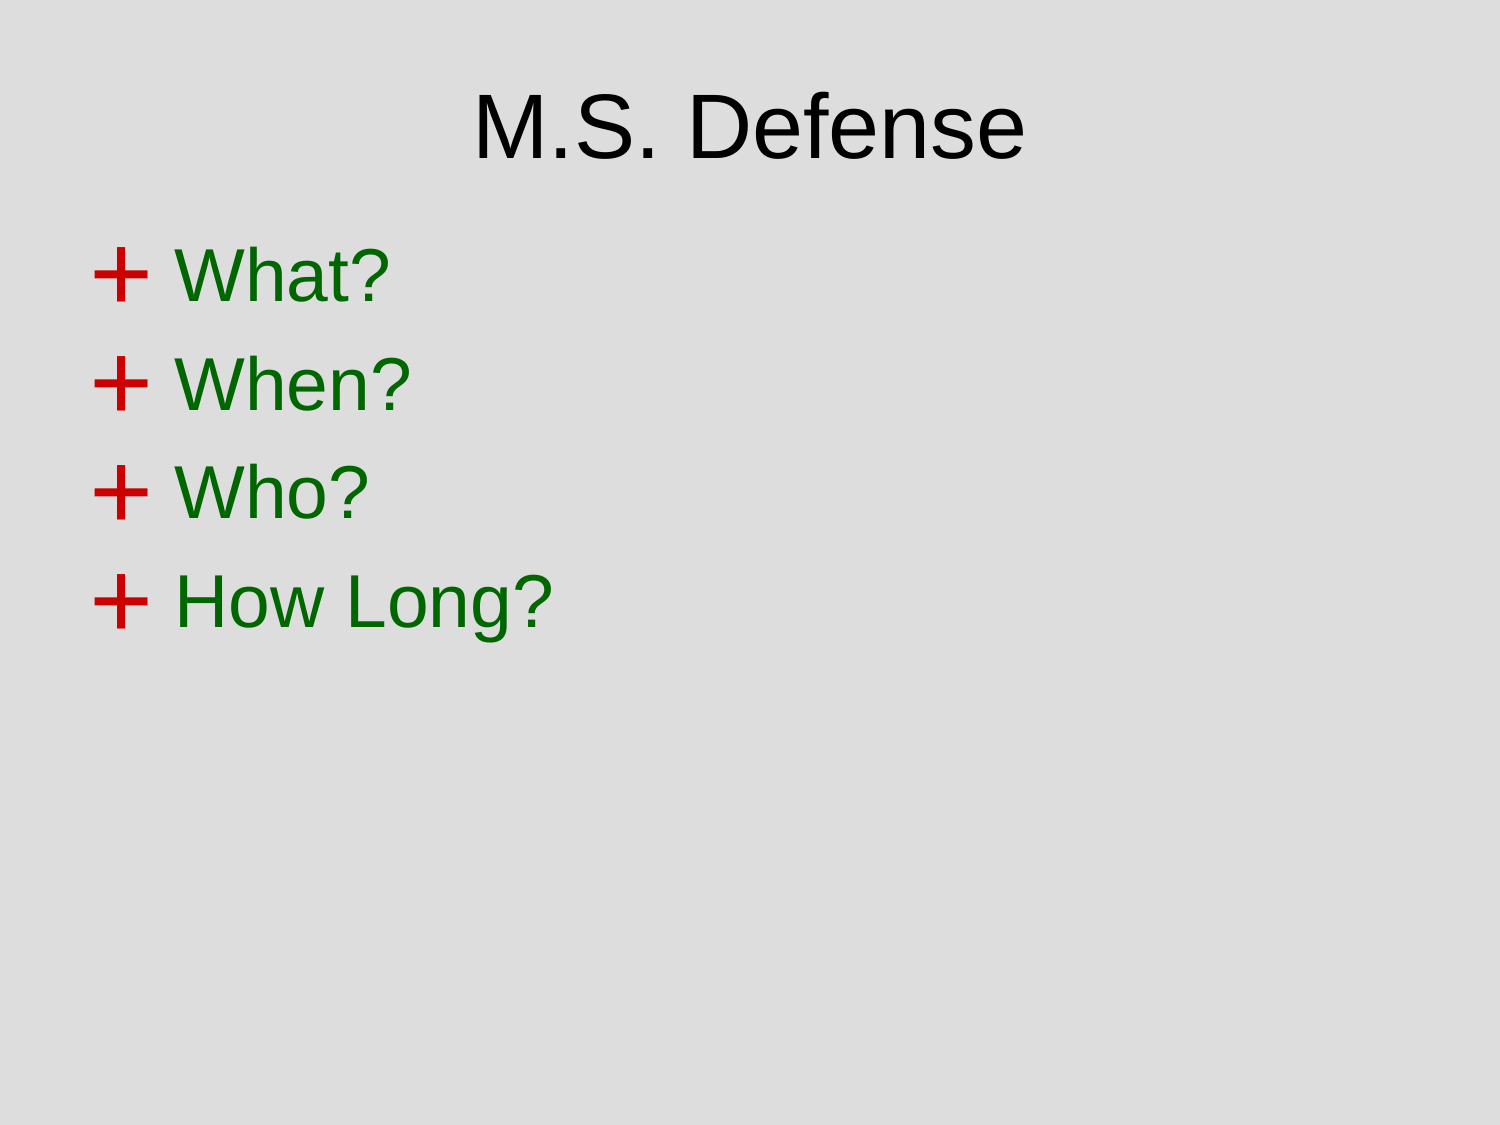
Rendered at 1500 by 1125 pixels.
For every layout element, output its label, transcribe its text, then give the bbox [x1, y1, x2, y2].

list What? When? Who? How Long? [75, 218, 1426, 990]
title M.S. Defense [75, 45, 1426, 198]
